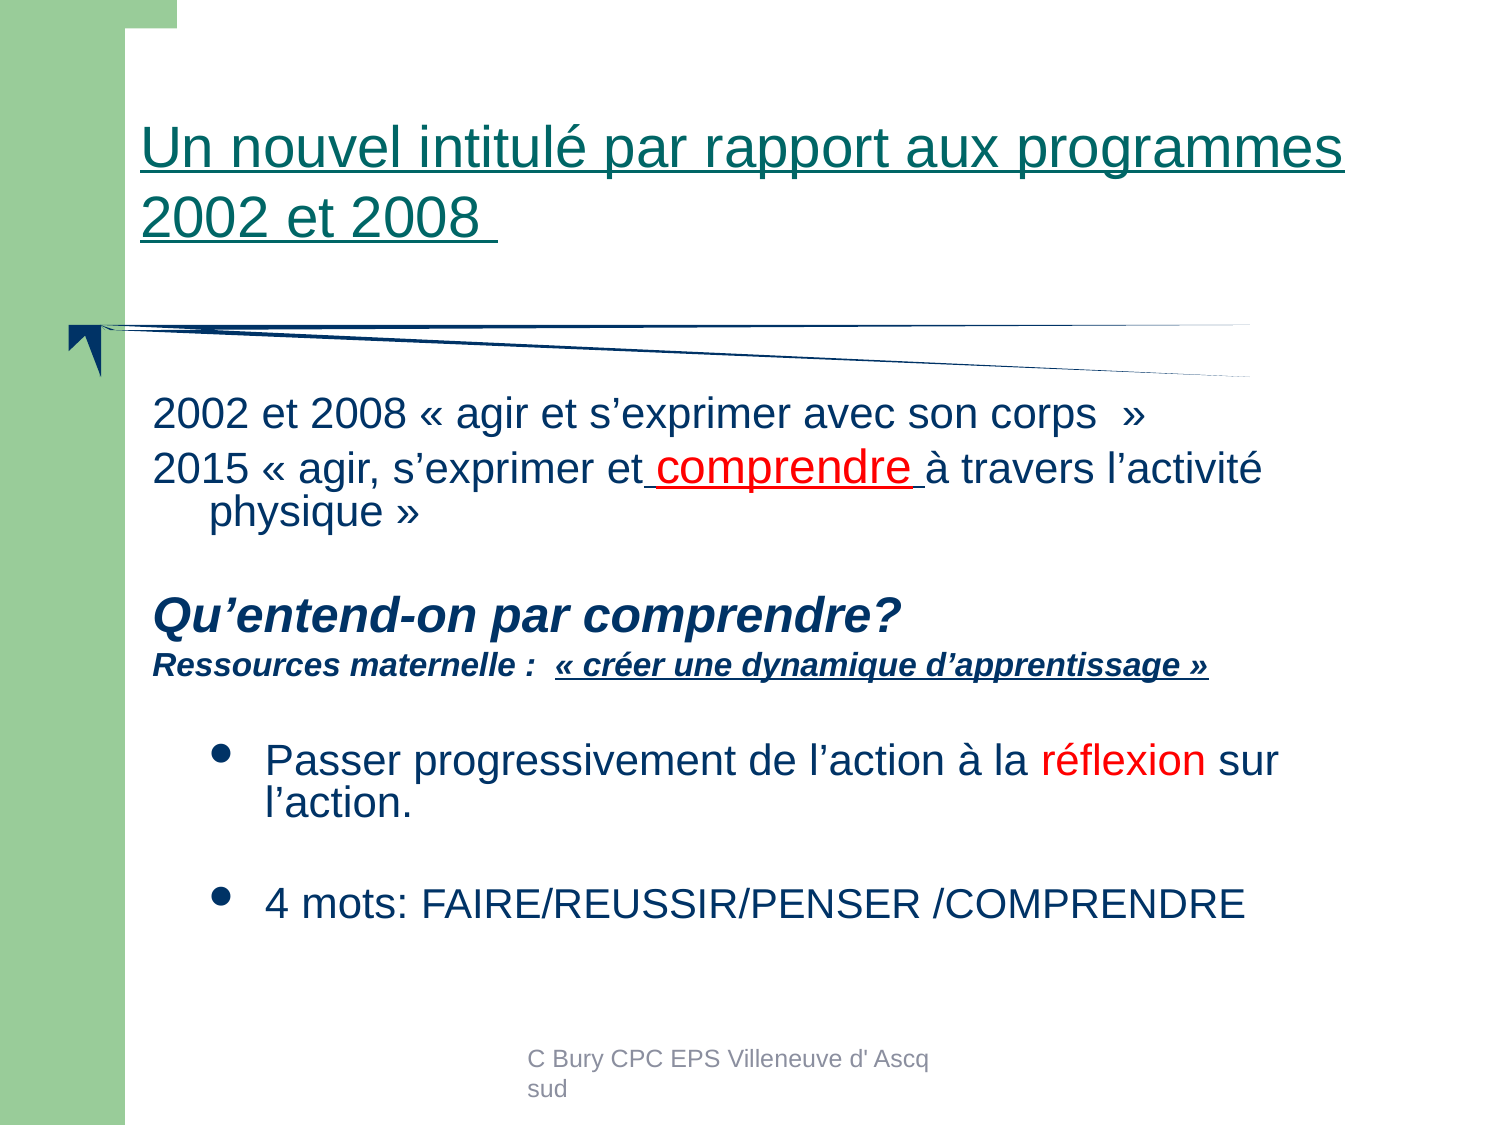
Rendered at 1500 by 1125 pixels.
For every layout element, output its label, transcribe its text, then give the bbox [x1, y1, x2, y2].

title Un nouvel intitulé par rapport aux programmes 2002 et 2008 [125, 125, 1425, 313]
footer C Bury CPC EPS Villeneuve d' Ascq sud [512, 1042, 988, 1103]
list 2002 et 2008 « agir et s’exprimer avec son corps » 2015 « agir, s’exprimer et comprendre à travers l’activité physique » Qu’entend-on par comprendre? Ressources maternelle : « créer une dynamique d’apprentissage » Passer progressivement de l’action à la réflexion sur l’action. 4 mots: FAIRE/REUSSIR/PENSER /COMPRENDRE [137, 387, 1400, 999]
